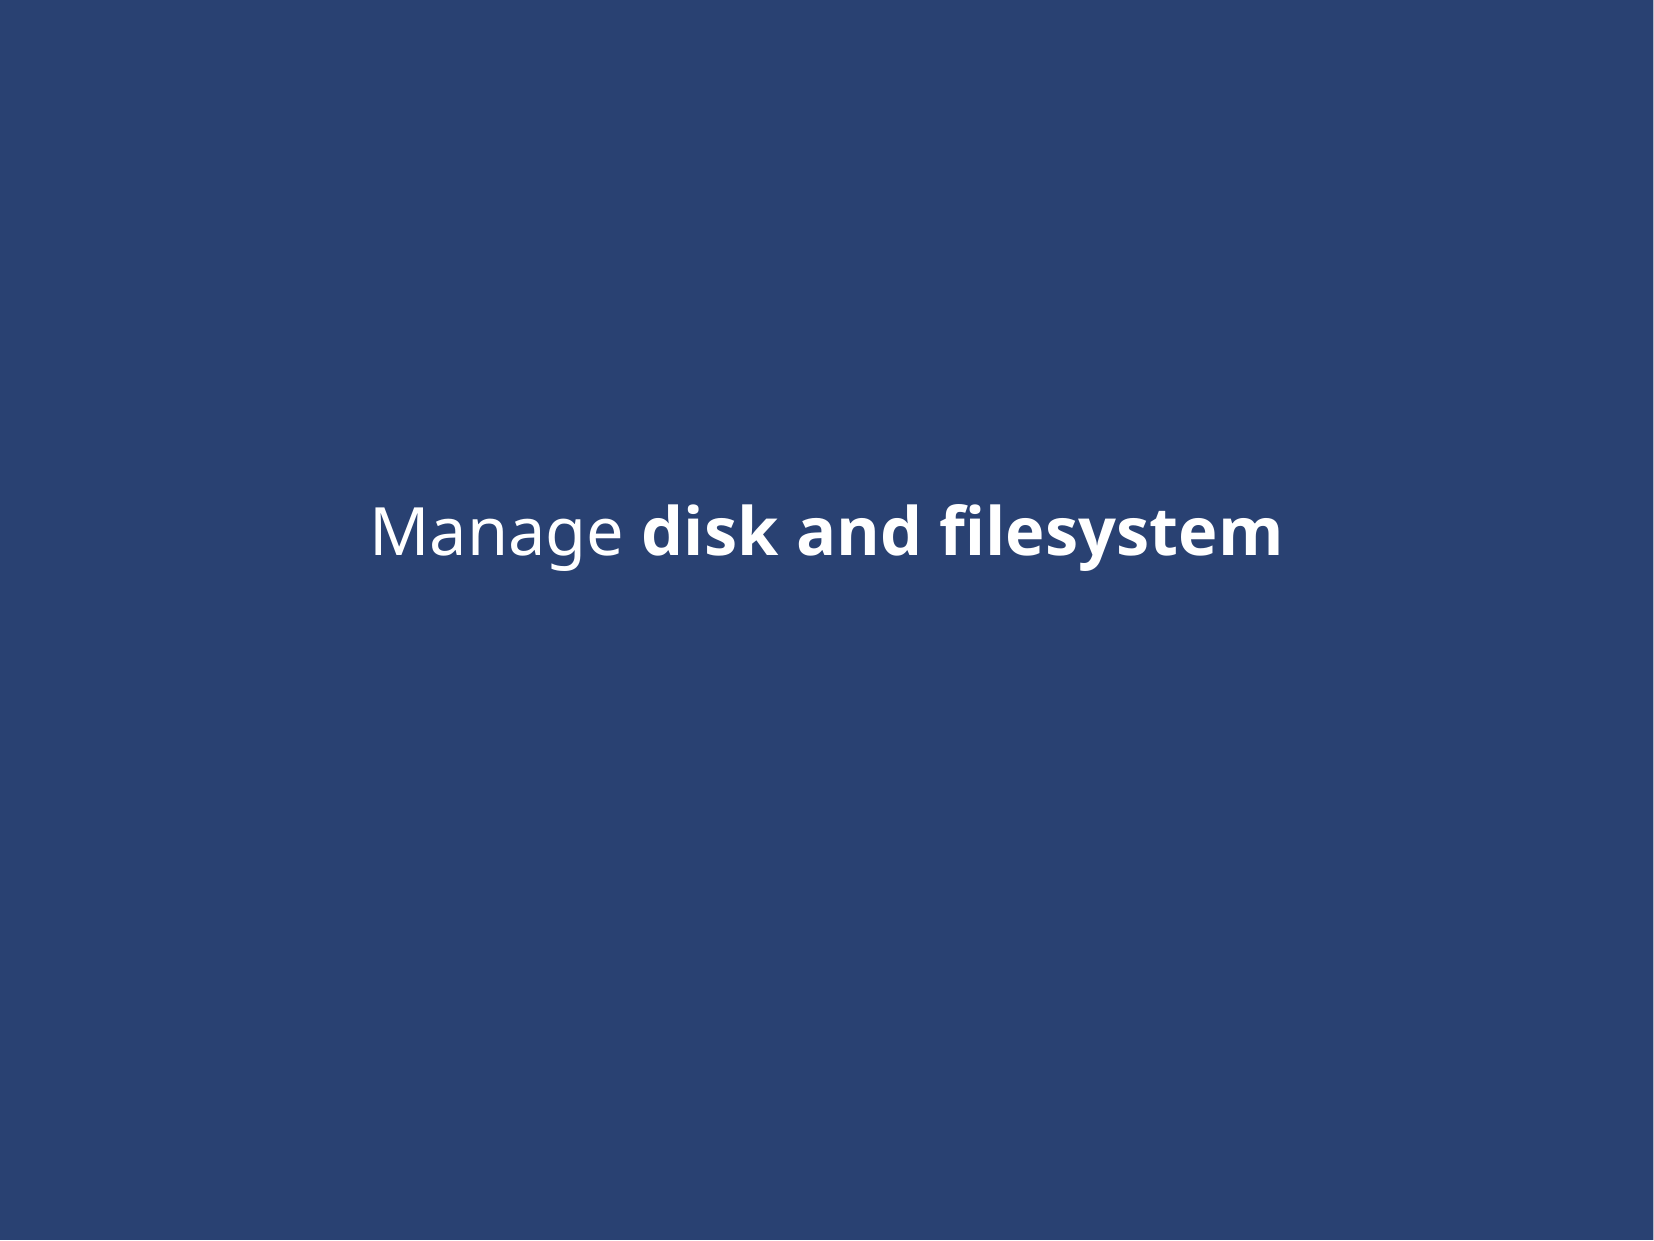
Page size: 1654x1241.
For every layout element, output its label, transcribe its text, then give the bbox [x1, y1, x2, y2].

subtitle Manage disk and filesystem [82, 49, 1571, 1109]
